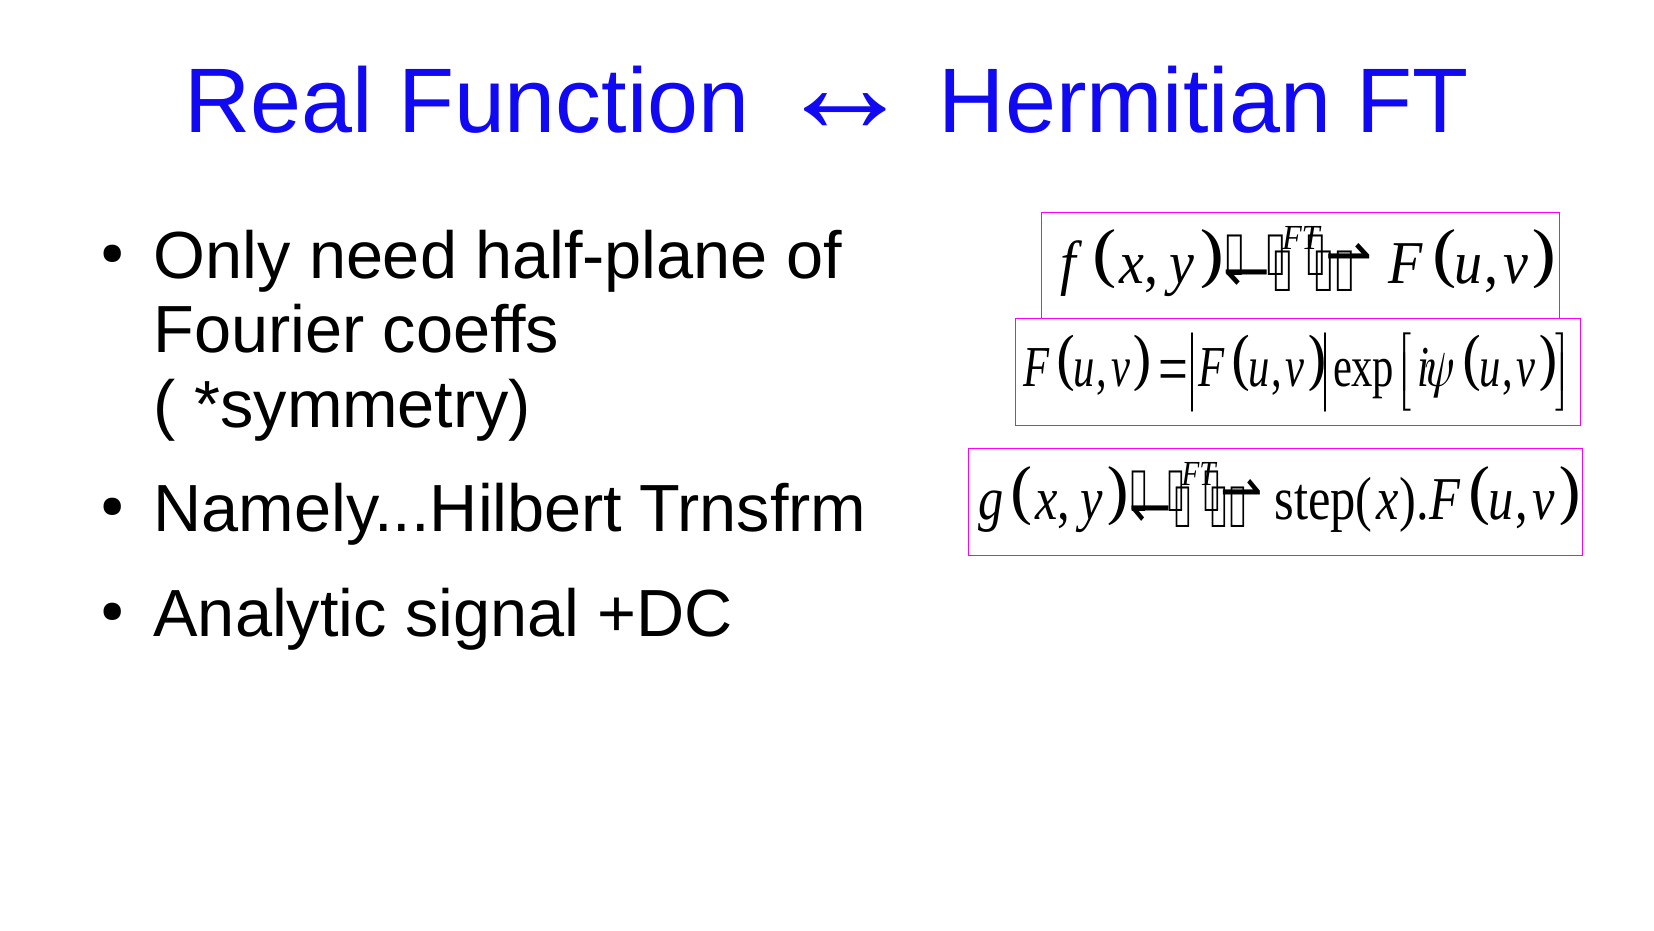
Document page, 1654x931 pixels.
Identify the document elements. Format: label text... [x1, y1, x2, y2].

title Real Function ↔ Hermitian FT [82, 7, 1571, 163]
chart [968, 448, 1583, 556]
list Only need half-plane of Fourier coeffs ( *symmetry) Namely...Hilbert Trnsfrm Analytic signal +DC [82, 217, 898, 758]
chart [1015, 212, 1581, 426]
